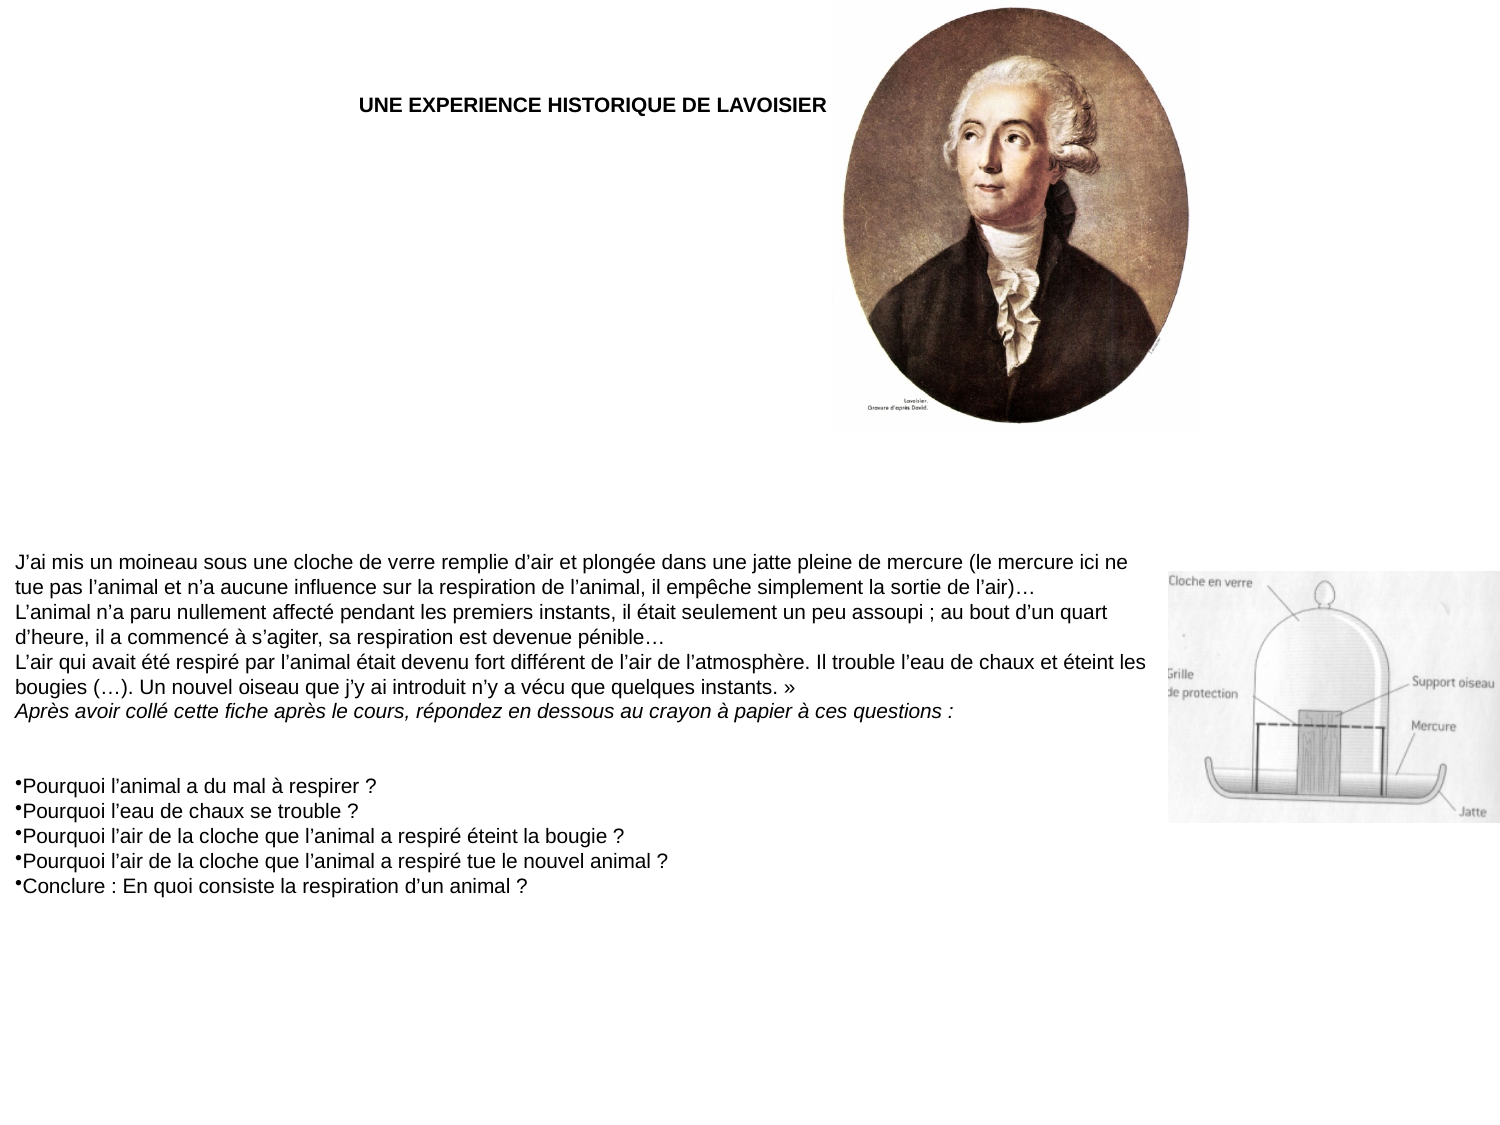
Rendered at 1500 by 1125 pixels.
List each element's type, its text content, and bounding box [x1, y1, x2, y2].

picture [1168, 571, 1500, 823]
text_box UNE EXPERIENCE HISTORIQUE DE LAVOISIER SUR LA RESPIRATION ANIMAL [329, 62, 832, 288]
text_box J’ai mis un moineau sous une cloche de verre remplie d’air et plongée dans une jatte pleine de mercure (le mercure ici ne tue pas l’animal et n’a aucune influence sur la respiration de l’animal, il empêche simplement la sortie de l’air)… L’animal n’a paru nullement affecté pendant les premiers instants, il était seulement un peu assoupi ; au bout d’un quart d’heure, il a commencé à s’agiter, sa respiration est devenue pénible… L’air qui avait été respiré par l’animal était devenu fort différent de l’air de l’atmosphère. Il trouble l’eau de chaux et éteint les bougies (…). Un nouvel oiseau que j’y ai introduit n’y a vécu que quelques instants. » Après avoir collé cette fiche après le cours, répondez en dessous au crayon à papier à ces questions : Pourquoi l’animal a du mal à respirer ? Pourquoi l’eau de chaux se trouble ? Pourquoi l’air de la cloche que l’animal a respiré éteint la bougie ? Pourquoi l’air de la cloche que l’animal a respiré tue le nouvel animal ? Conclure : En quoi consiste la respiration d’un animal ? [0, 515, 1164, 906]
picture [832, 0, 1201, 433]
